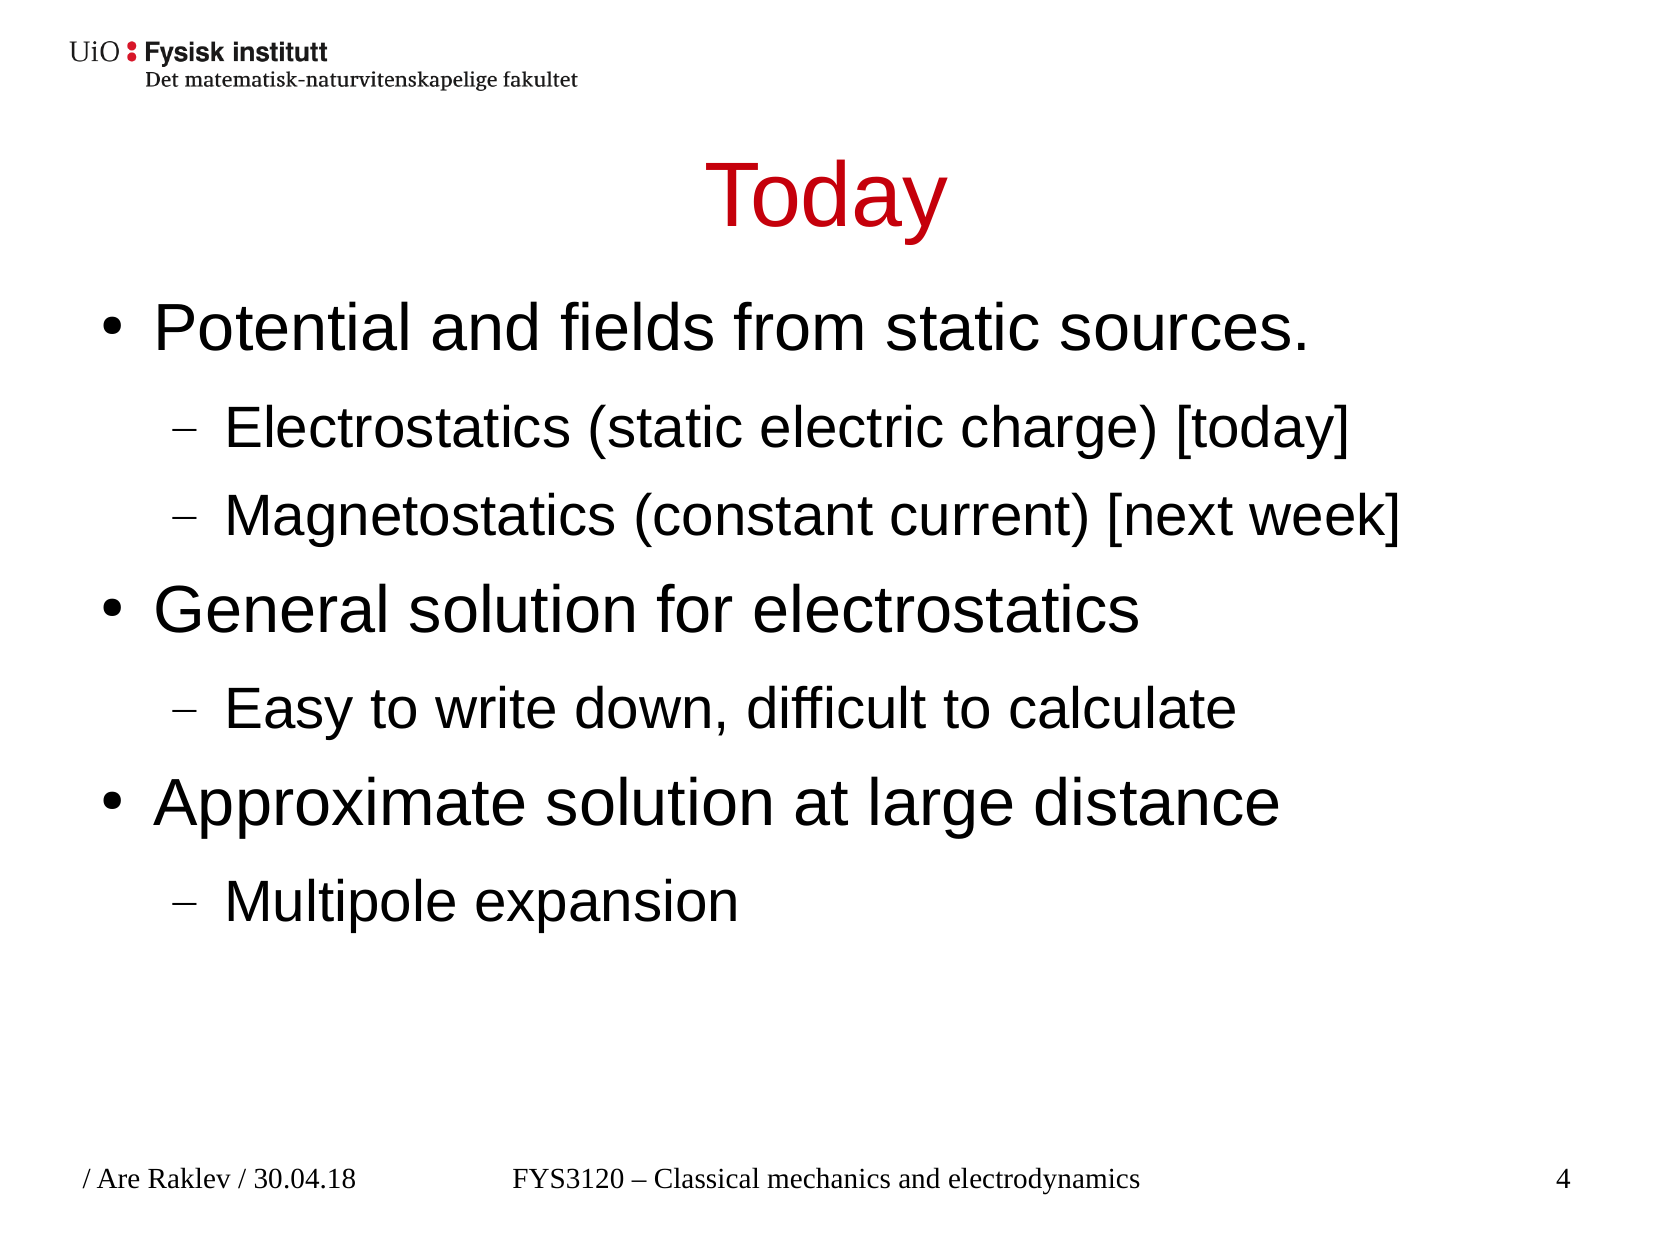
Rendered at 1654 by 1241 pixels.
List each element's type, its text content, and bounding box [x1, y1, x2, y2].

picture [68, 37, 581, 93]
list Potential and fields from static sources. Electrostatics (static electric charge) [today] Magnetostatics (constant current) [next week] General solution for electrostatics Easy to write down, difficult to calculate Approximate solution at large distance Multipole expansion [82, 290, 1571, 1146]
title Today [82, 90, 1571, 290]
